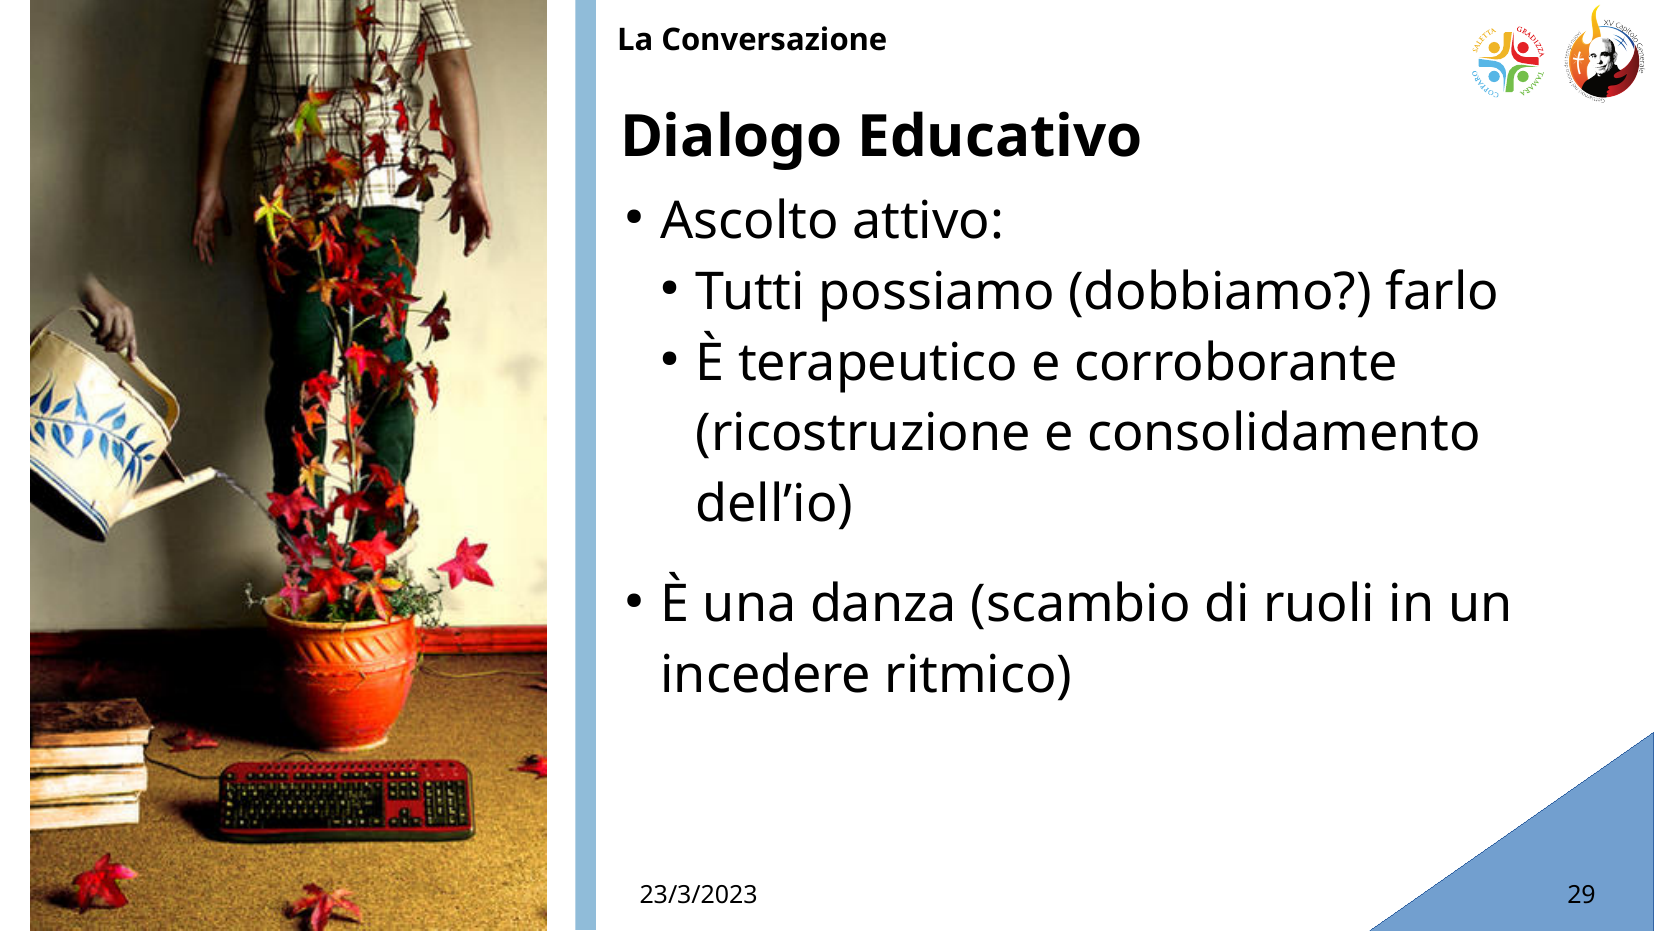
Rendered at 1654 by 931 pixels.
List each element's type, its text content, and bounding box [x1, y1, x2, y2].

picture [30, 0, 547, 931]
picture [1563, 4, 1646, 103]
subtitle Ascolto attivo: Tutti possiamo (dobbiamo?) farlo È terapeutico e corroborante (ricostruzione e consolidamento dell’io) È una danza (scambio di ruoli in un incedere ritmico) [624, 183, 1602, 832]
text_box La Conversazione [602, 9, 1335, 63]
title Dialogo Educativo [620, 106, 1617, 178]
